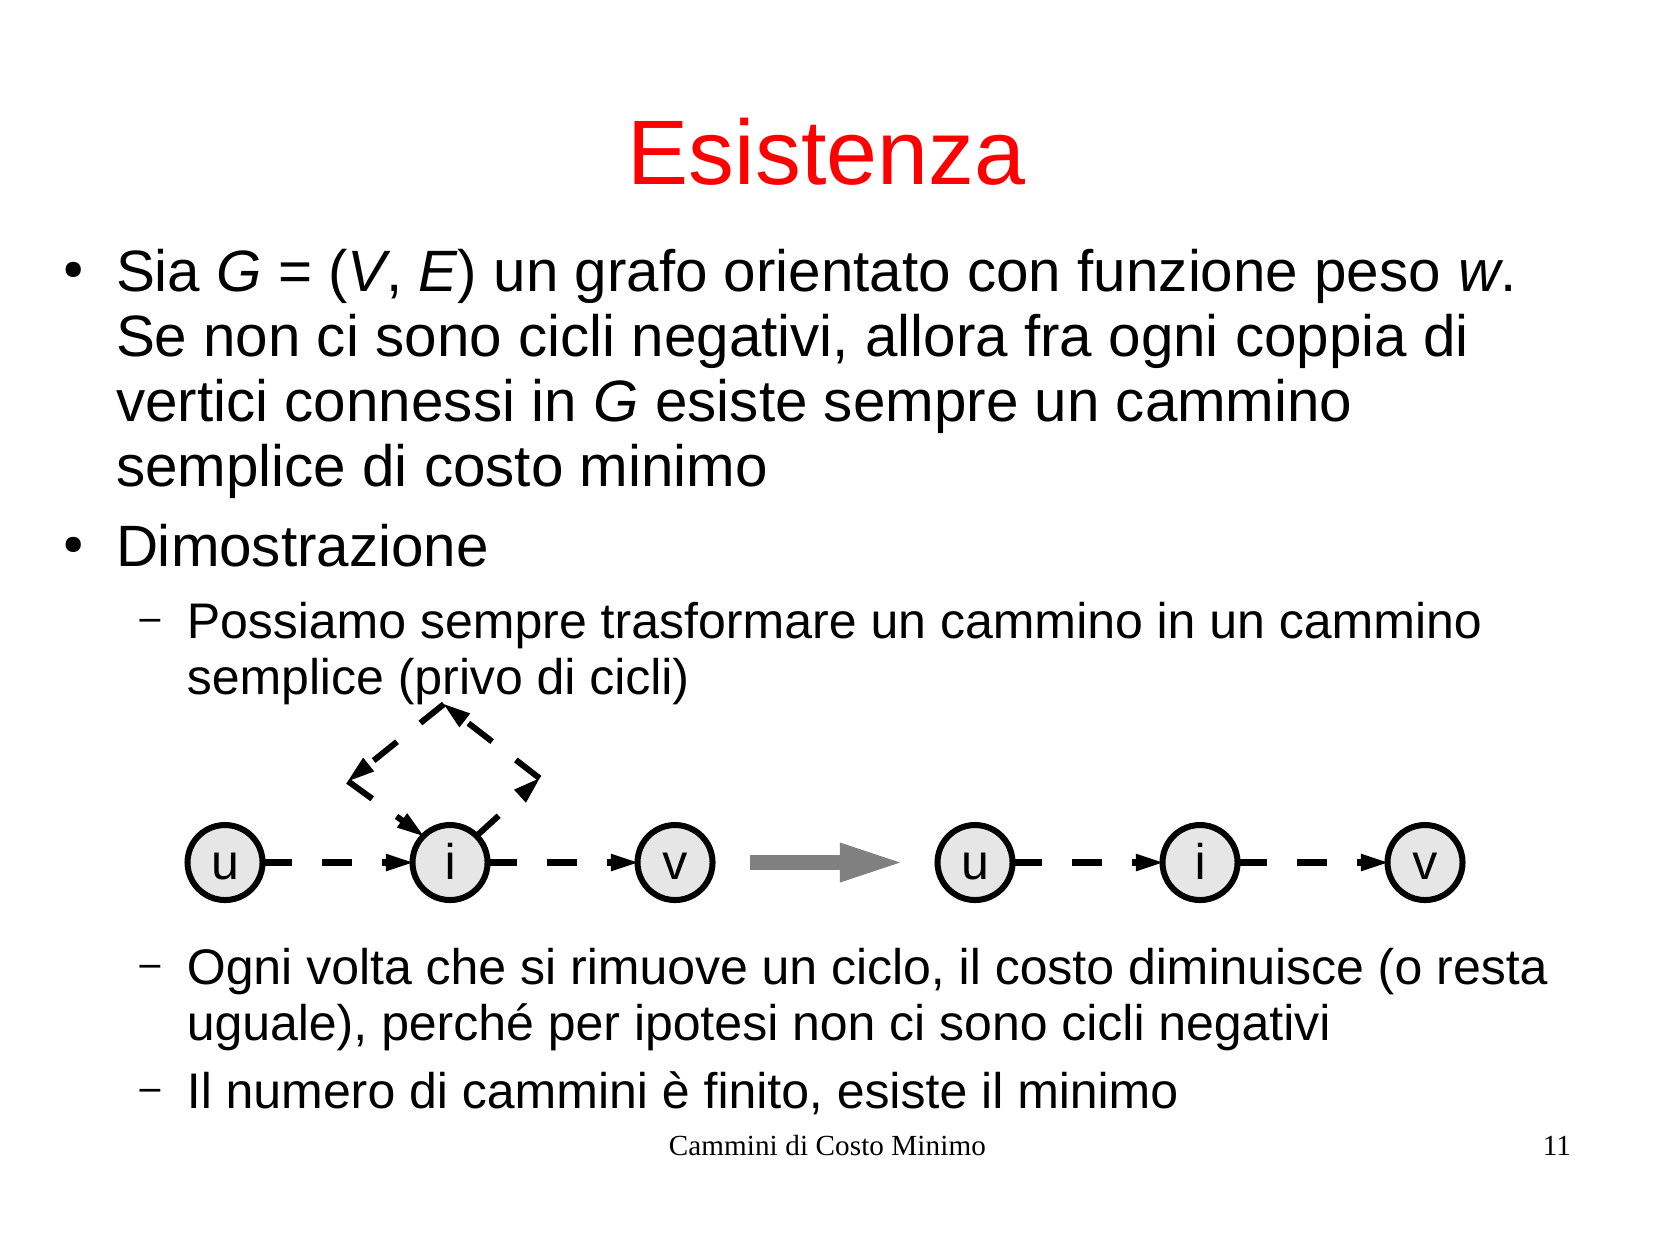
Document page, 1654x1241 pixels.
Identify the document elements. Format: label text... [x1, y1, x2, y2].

text_box v [637, 825, 713, 901]
text_box u [187, 825, 263, 901]
text_box i [412, 825, 488, 901]
text_box u [937, 825, 1013, 901]
list Sia G = (V, E) un grafo orientato con funzione peso w. Se non ci sono cicli negativi, allora fra ogni coppia di vertici connessi in G esiste sempre un cammino semplice di costo minimo Dimostrazione Possiamo sempre trasformare un cammino in un cammino semplice (privo di cicli) Ogni volta che si rimuove un ciclo, il costo diminuisce (o resta uguale), perché per ipotesi non ci sono cicli negativi Il numero di cammini è finito, esiste il minimo [45, 238, 1576, 1126]
title Esistenza [82, 49, 1571, 238]
text_box i [1162, 825, 1238, 901]
text_box v [1387, 825, 1463, 901]
